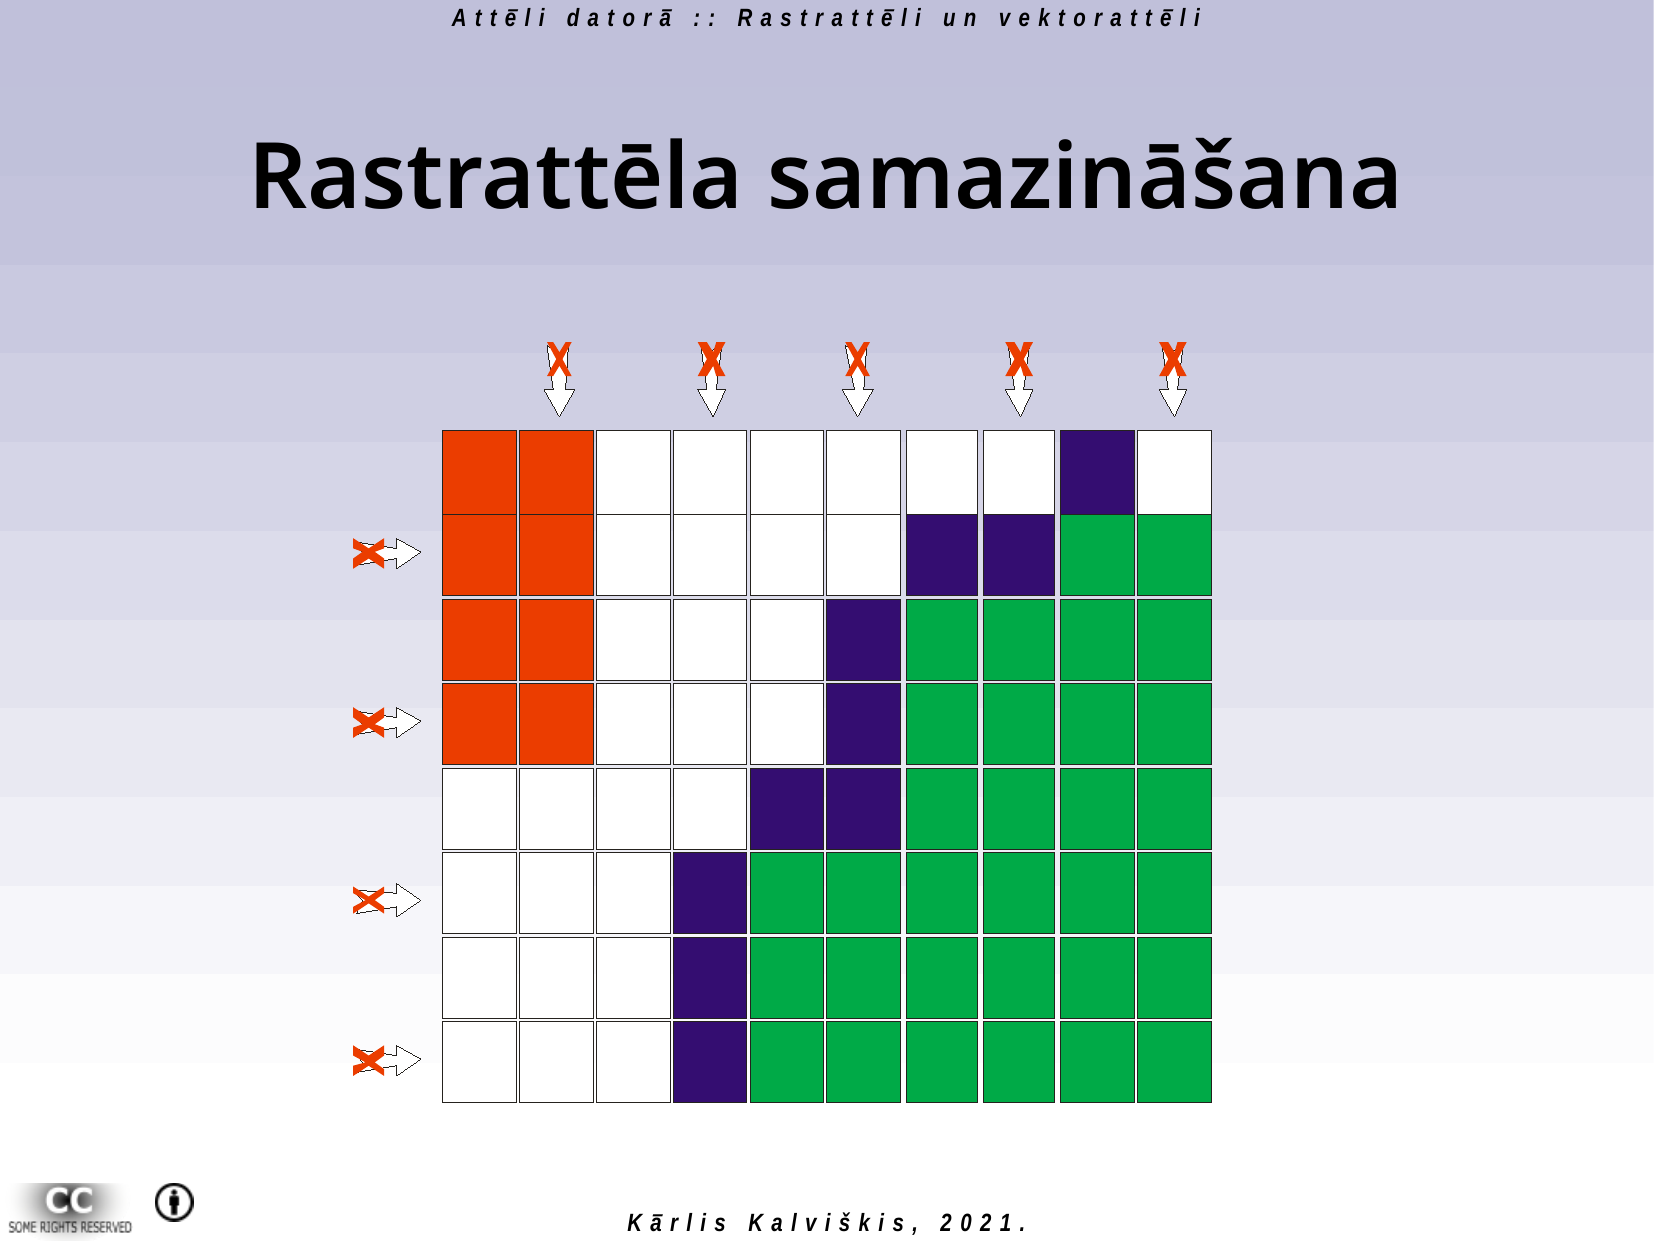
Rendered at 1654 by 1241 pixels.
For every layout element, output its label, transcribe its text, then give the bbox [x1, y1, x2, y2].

text_box [597, 515, 670, 595]
text_box [827, 853, 900, 933]
text_box [1061, 938, 1134, 1018]
text_box [984, 1022, 1054, 1102]
text_box [827, 431, 900, 514]
text_box [827, 515, 900, 595]
text_box [520, 431, 593, 514]
text_box [907, 684, 977, 764]
text_box [751, 769, 823, 849]
text_box [597, 684, 670, 764]
text_box [544, 342, 575, 417]
text_box [1138, 684, 1211, 764]
text_box [597, 769, 670, 849]
text_box [597, 853, 670, 933]
text_box [353, 538, 421, 569]
text_box [984, 853, 1054, 933]
text_box [751, 1022, 823, 1102]
text_box [443, 938, 516, 1018]
text_box [674, 684, 746, 764]
text_box [674, 431, 746, 514]
text_box [1061, 431, 1134, 514]
text_box [1061, 600, 1134, 680]
text_box [674, 769, 746, 849]
text_box [984, 515, 1054, 595]
text_box [1061, 1022, 1134, 1102]
text_box [674, 515, 746, 595]
text_box [984, 684, 1054, 764]
text_box [1159, 342, 1187, 417]
picture [0, 0, 1654, 1241]
text_box [1138, 431, 1211, 514]
text_box [597, 600, 670, 680]
text_box [597, 938, 670, 1018]
text_box [443, 853, 516, 933]
text_box [907, 1022, 977, 1102]
text_box [597, 1022, 670, 1102]
text_box [353, 1045, 421, 1076]
text_box [443, 515, 516, 595]
text_box [674, 853, 746, 933]
text_box [827, 600, 900, 680]
text_box [697, 342, 726, 417]
text_box [520, 938, 593, 1018]
text_box [1005, 342, 1033, 417]
text_box [1061, 684, 1134, 764]
text_box [751, 515, 823, 595]
text_box [443, 431, 516, 514]
text_box [827, 769, 900, 849]
text_box [907, 600, 977, 680]
title Rastrattēla samazināšana [29, 49, 1625, 296]
text_box [1061, 853, 1134, 933]
text_box [842, 342, 874, 417]
text_box [1138, 515, 1211, 595]
text_box [907, 515, 977, 595]
text_box [520, 600, 593, 680]
text_box [1061, 769, 1134, 849]
text_box [520, 684, 593, 764]
text_box [1138, 769, 1211, 849]
text_box [1061, 515, 1134, 595]
text_box [520, 853, 593, 933]
text_box [907, 769, 977, 849]
text_box [443, 769, 516, 849]
text_box [674, 938, 746, 1018]
text_box [984, 938, 1054, 1018]
text_box [1138, 600, 1211, 680]
text_box [827, 938, 900, 1018]
text_box [751, 853, 823, 933]
text_box [520, 769, 593, 849]
text_box [907, 853, 977, 933]
text_box [1138, 853, 1211, 933]
text_box [984, 769, 1054, 849]
text_box [751, 431, 823, 514]
text_box [520, 515, 593, 595]
text_box [520, 1022, 593, 1102]
text_box [597, 431, 670, 514]
text_box [827, 684, 900, 764]
text_box [353, 883, 421, 917]
text_box [751, 684, 823, 764]
text_box [827, 1022, 900, 1102]
text_box [751, 938, 823, 1018]
text_box [984, 431, 1054, 514]
text_box [751, 600, 823, 680]
text_box [674, 1022, 746, 1102]
text_box [353, 707, 421, 738]
text_box [907, 938, 977, 1018]
text_box [443, 684, 516, 764]
text_box [907, 431, 977, 514]
text_box [1138, 1022, 1211, 1102]
text_box [443, 1022, 516, 1102]
text_box [984, 600, 1054, 680]
text_box [1138, 938, 1211, 1018]
text_box [443, 600, 516, 680]
text_box [674, 600, 746, 680]
